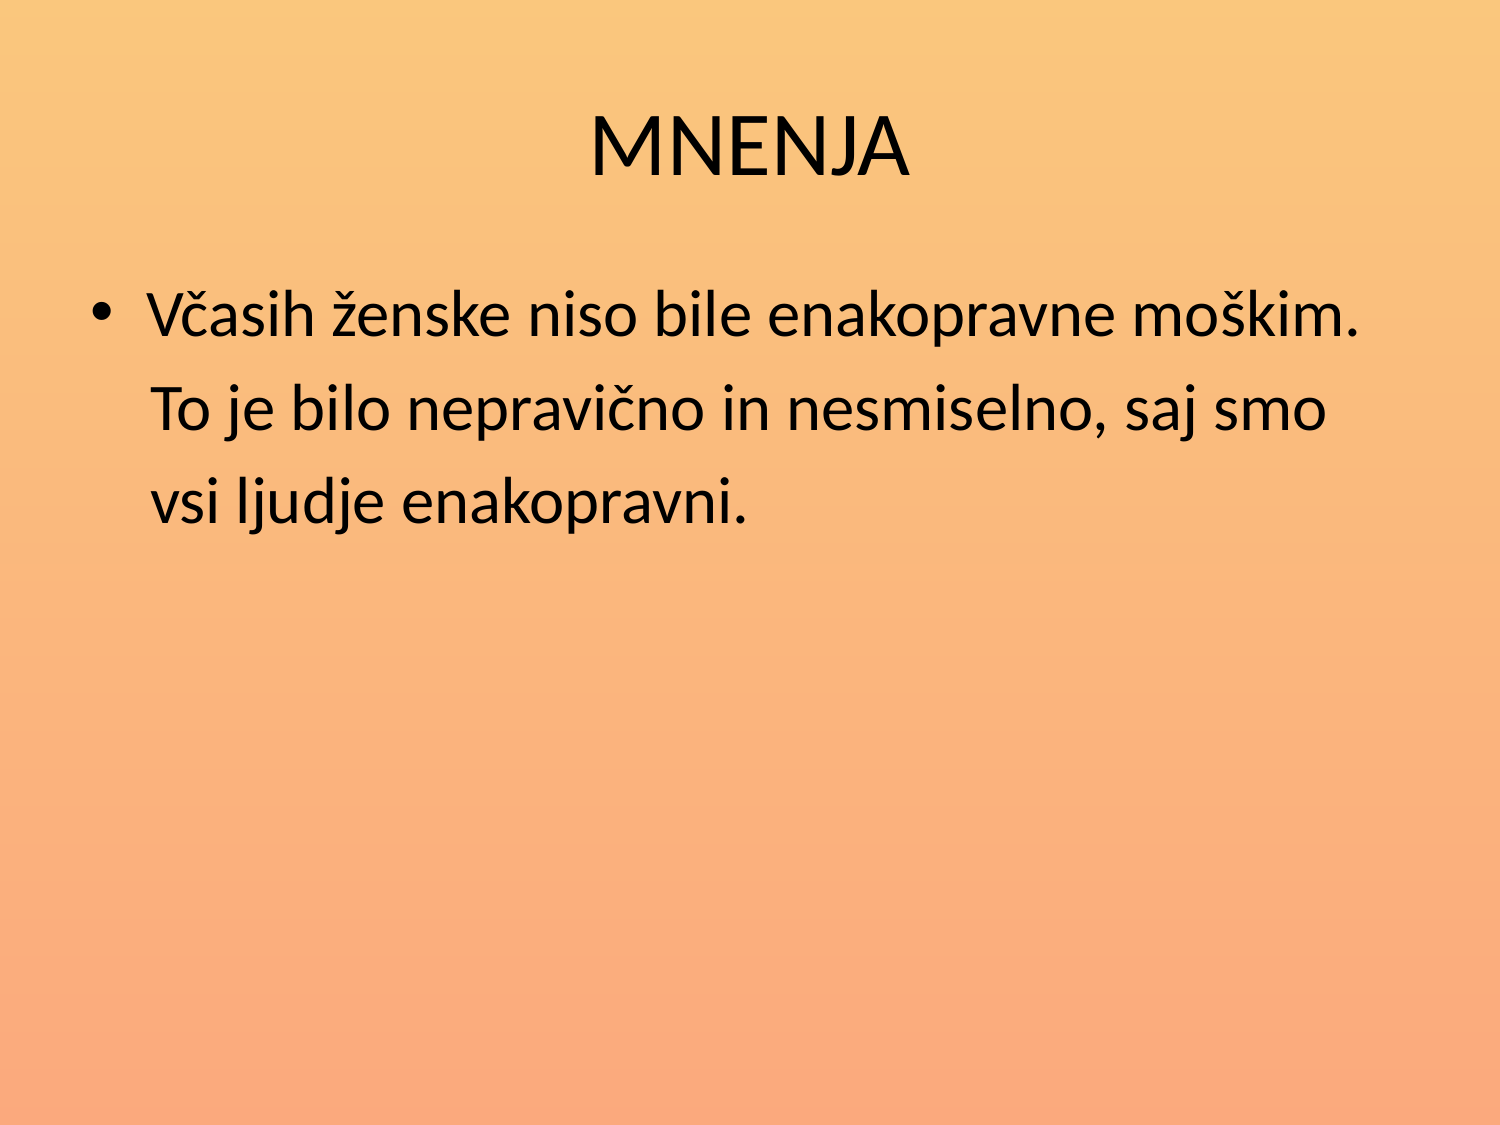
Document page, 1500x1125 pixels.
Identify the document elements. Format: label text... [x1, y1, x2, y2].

list Včasih ženske niso bile enakopravne moškim. To je bilo nepravično in nesmiselno, saj smo vsi ljudje enakopravni. [75, 262, 1425, 1005]
title MNENJA [75, 45, 1425, 233]
